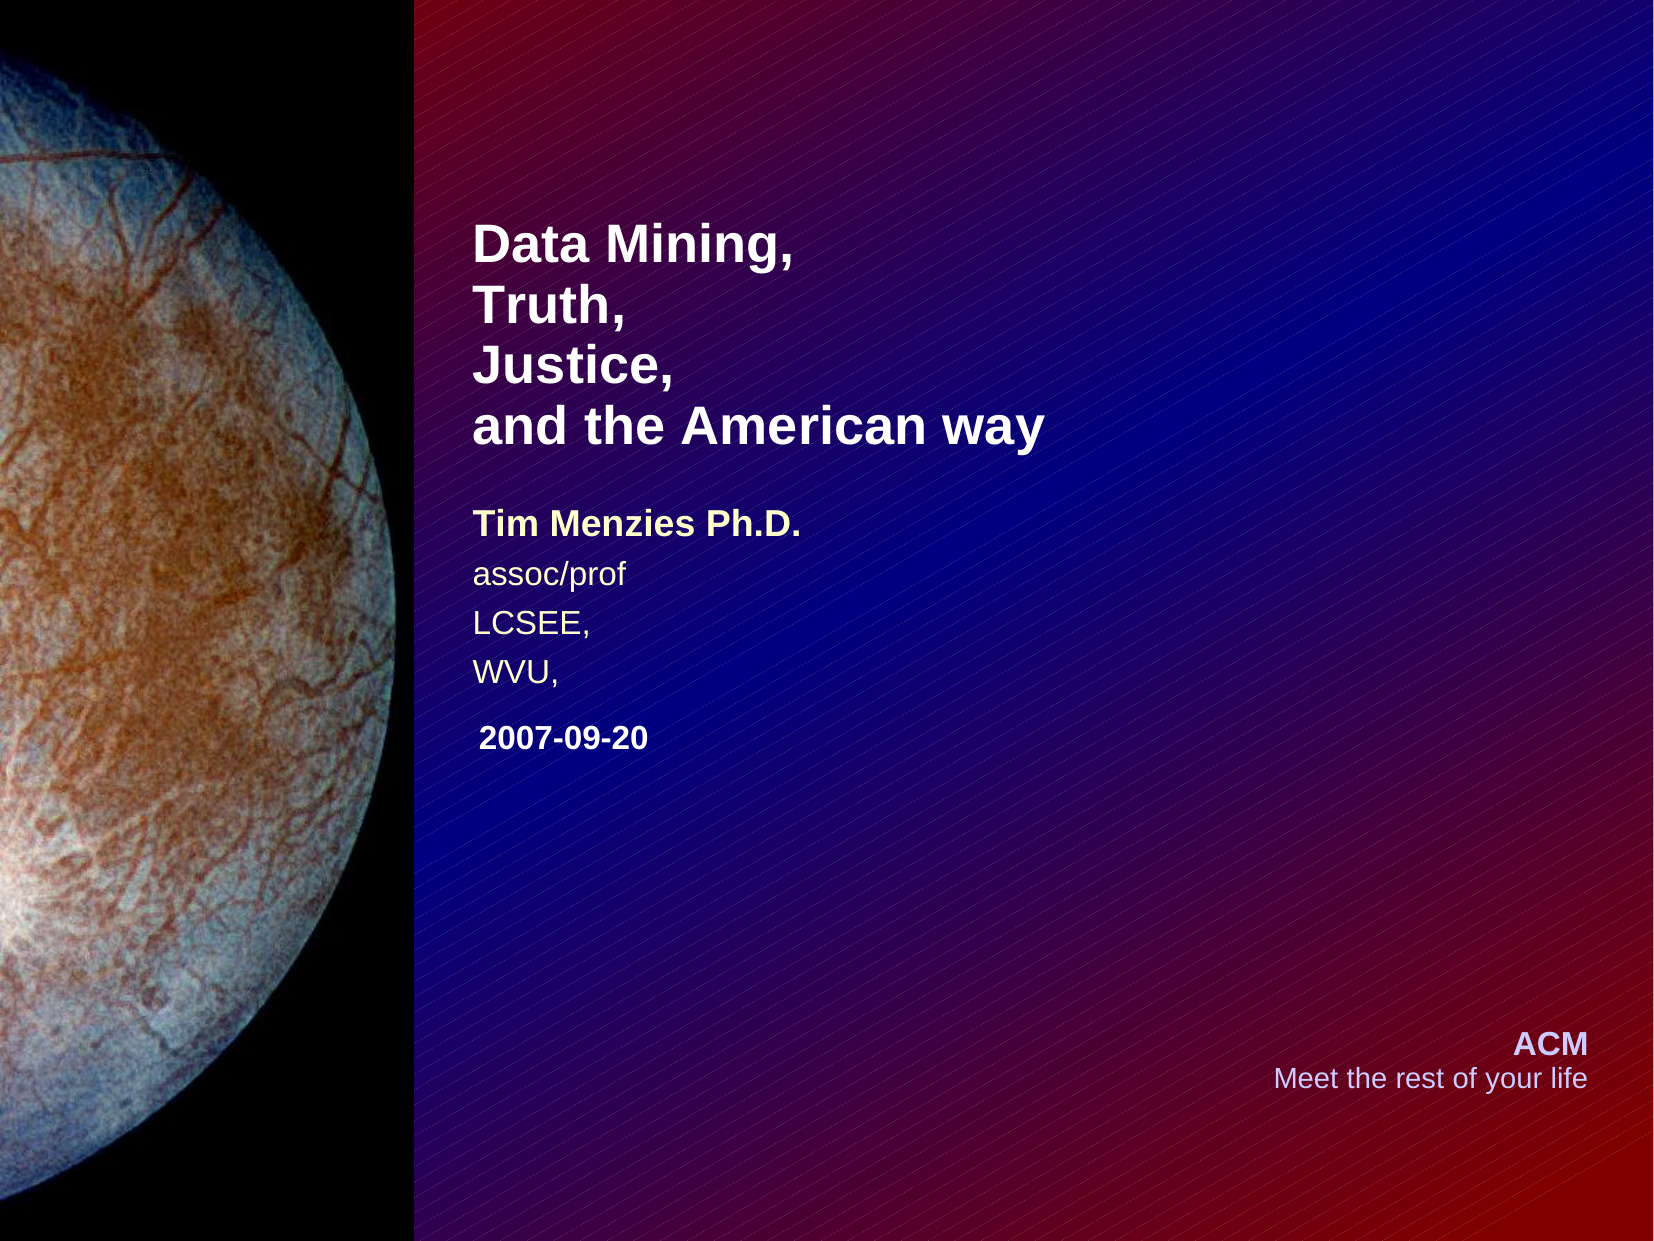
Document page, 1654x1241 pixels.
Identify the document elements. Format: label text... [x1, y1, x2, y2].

picture [0, 0, 414, 1241]
title Data Mining, Truth, Justice, and the American way [472, 213, 1268, 457]
